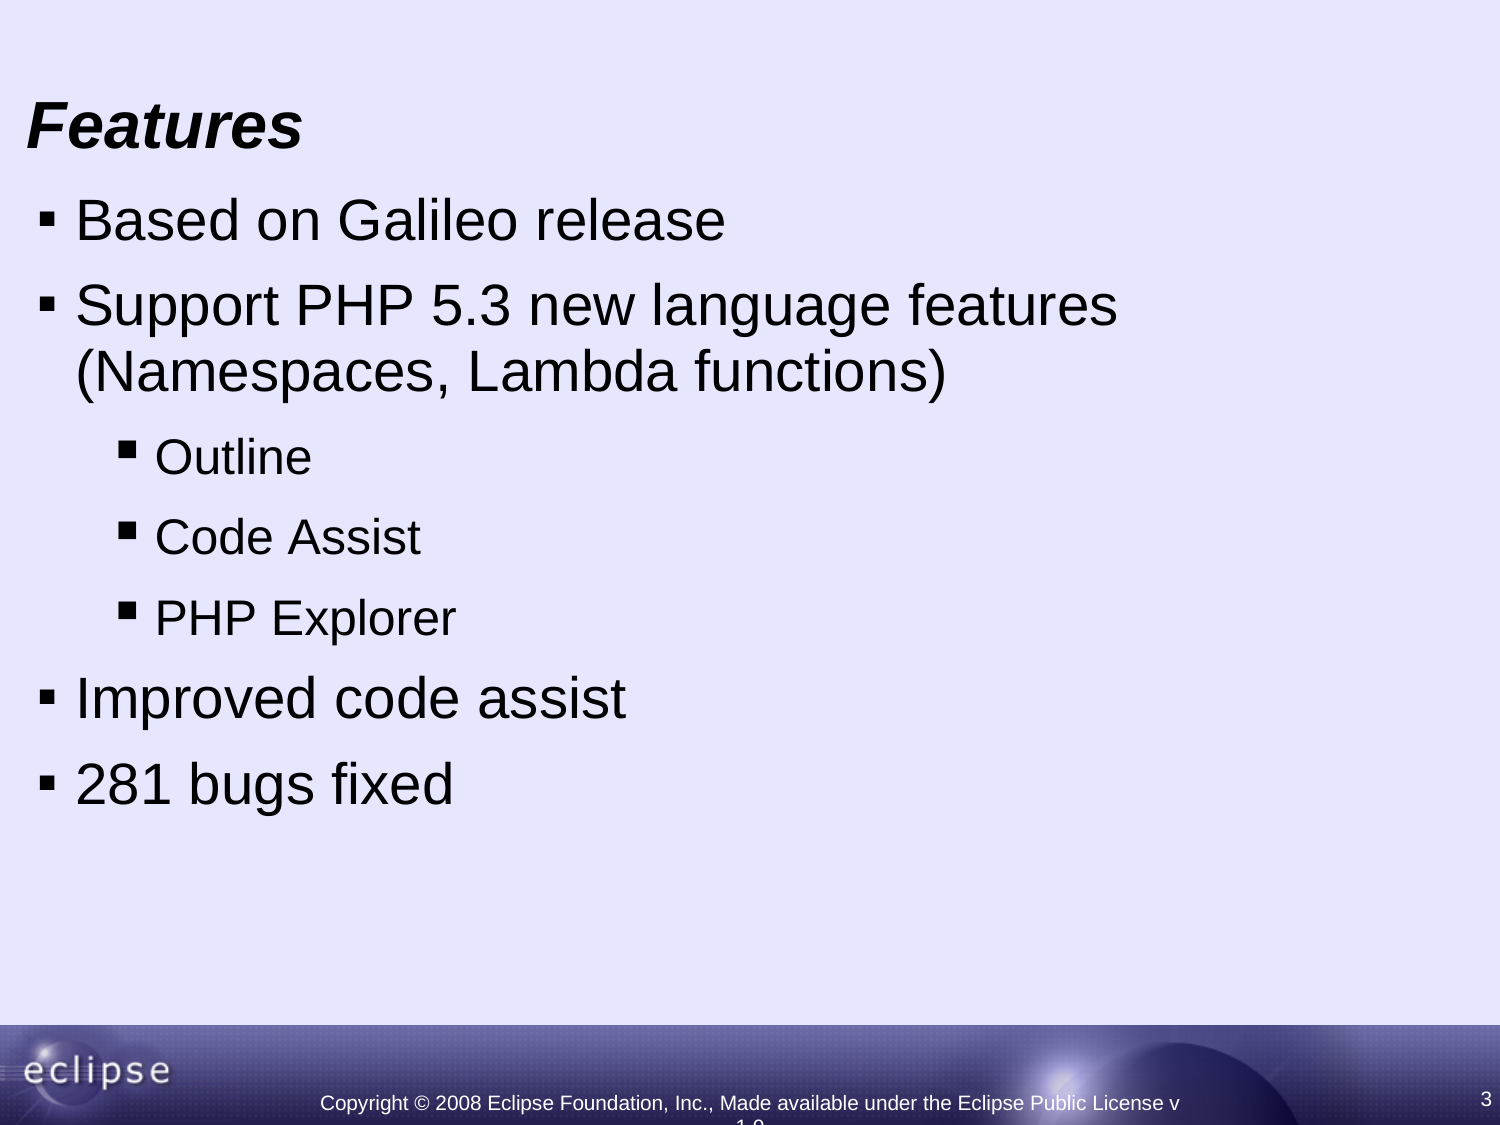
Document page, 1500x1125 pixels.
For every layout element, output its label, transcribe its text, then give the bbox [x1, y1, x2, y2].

list Based on Galileo release Support PHP 5.3 new language features (Namespaces, Lambda functions) Outline Code Assist PHP Explorer Improved code assist 281 bugs fixed [37, 187, 1463, 1021]
title Features [26, 84, 1474, 172]
picture [0, 1025, 1500, 1125]
